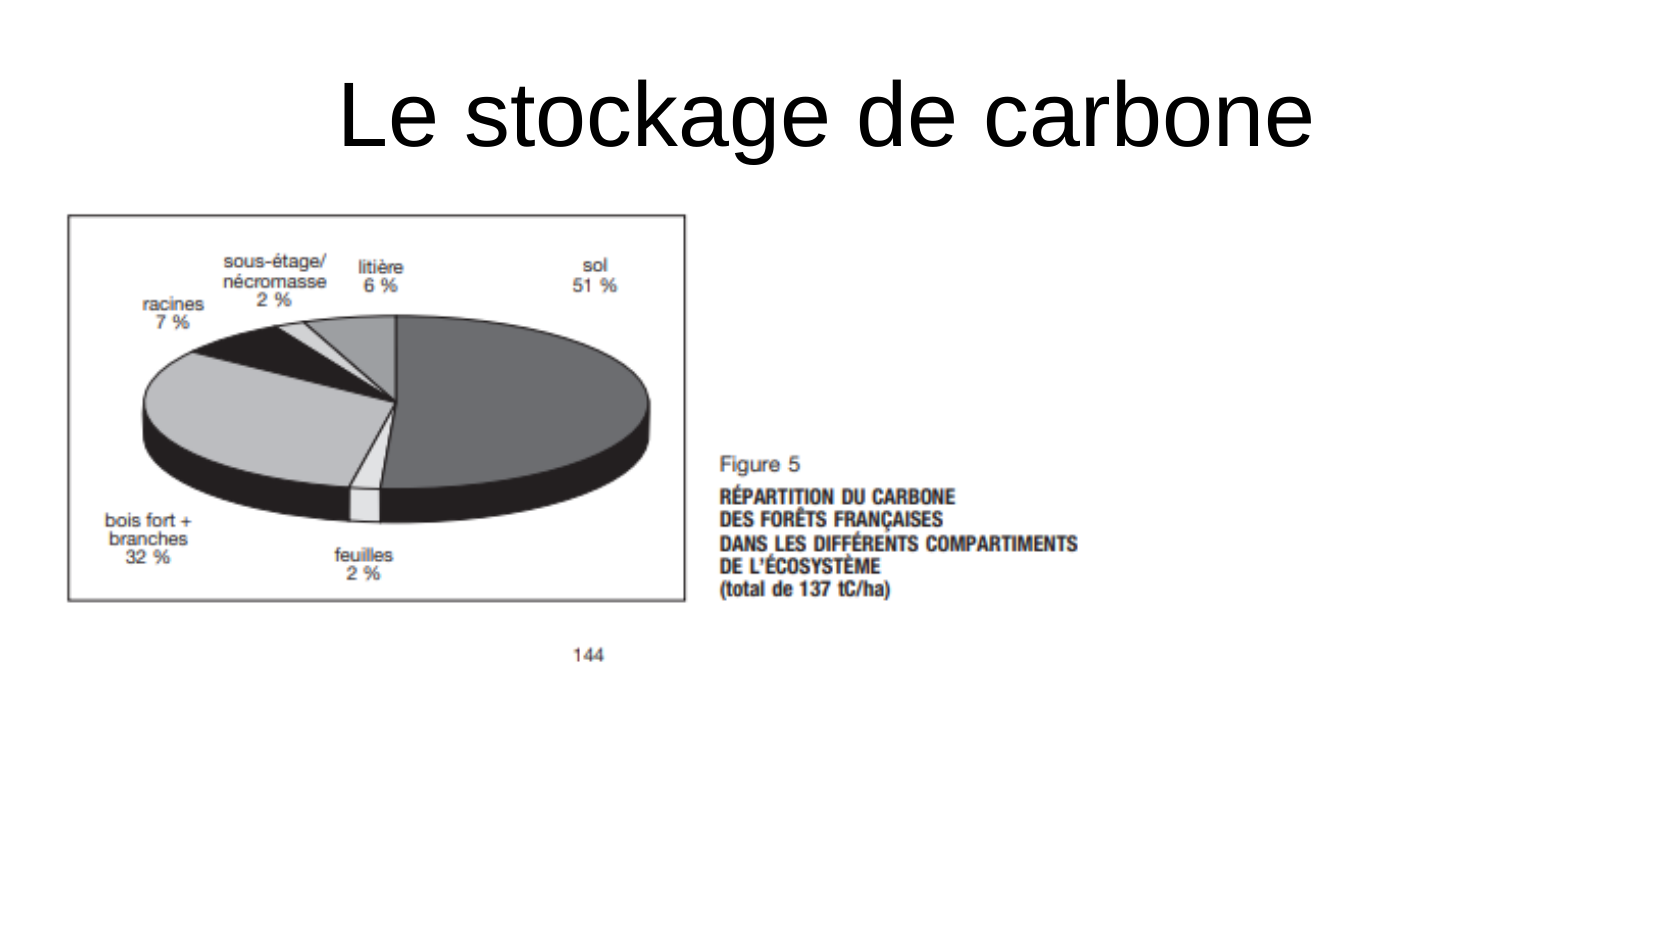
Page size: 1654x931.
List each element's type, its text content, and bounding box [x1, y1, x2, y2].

title Le stockage de carbone [82, 37, 1571, 193]
picture [29, 174, 1135, 709]
